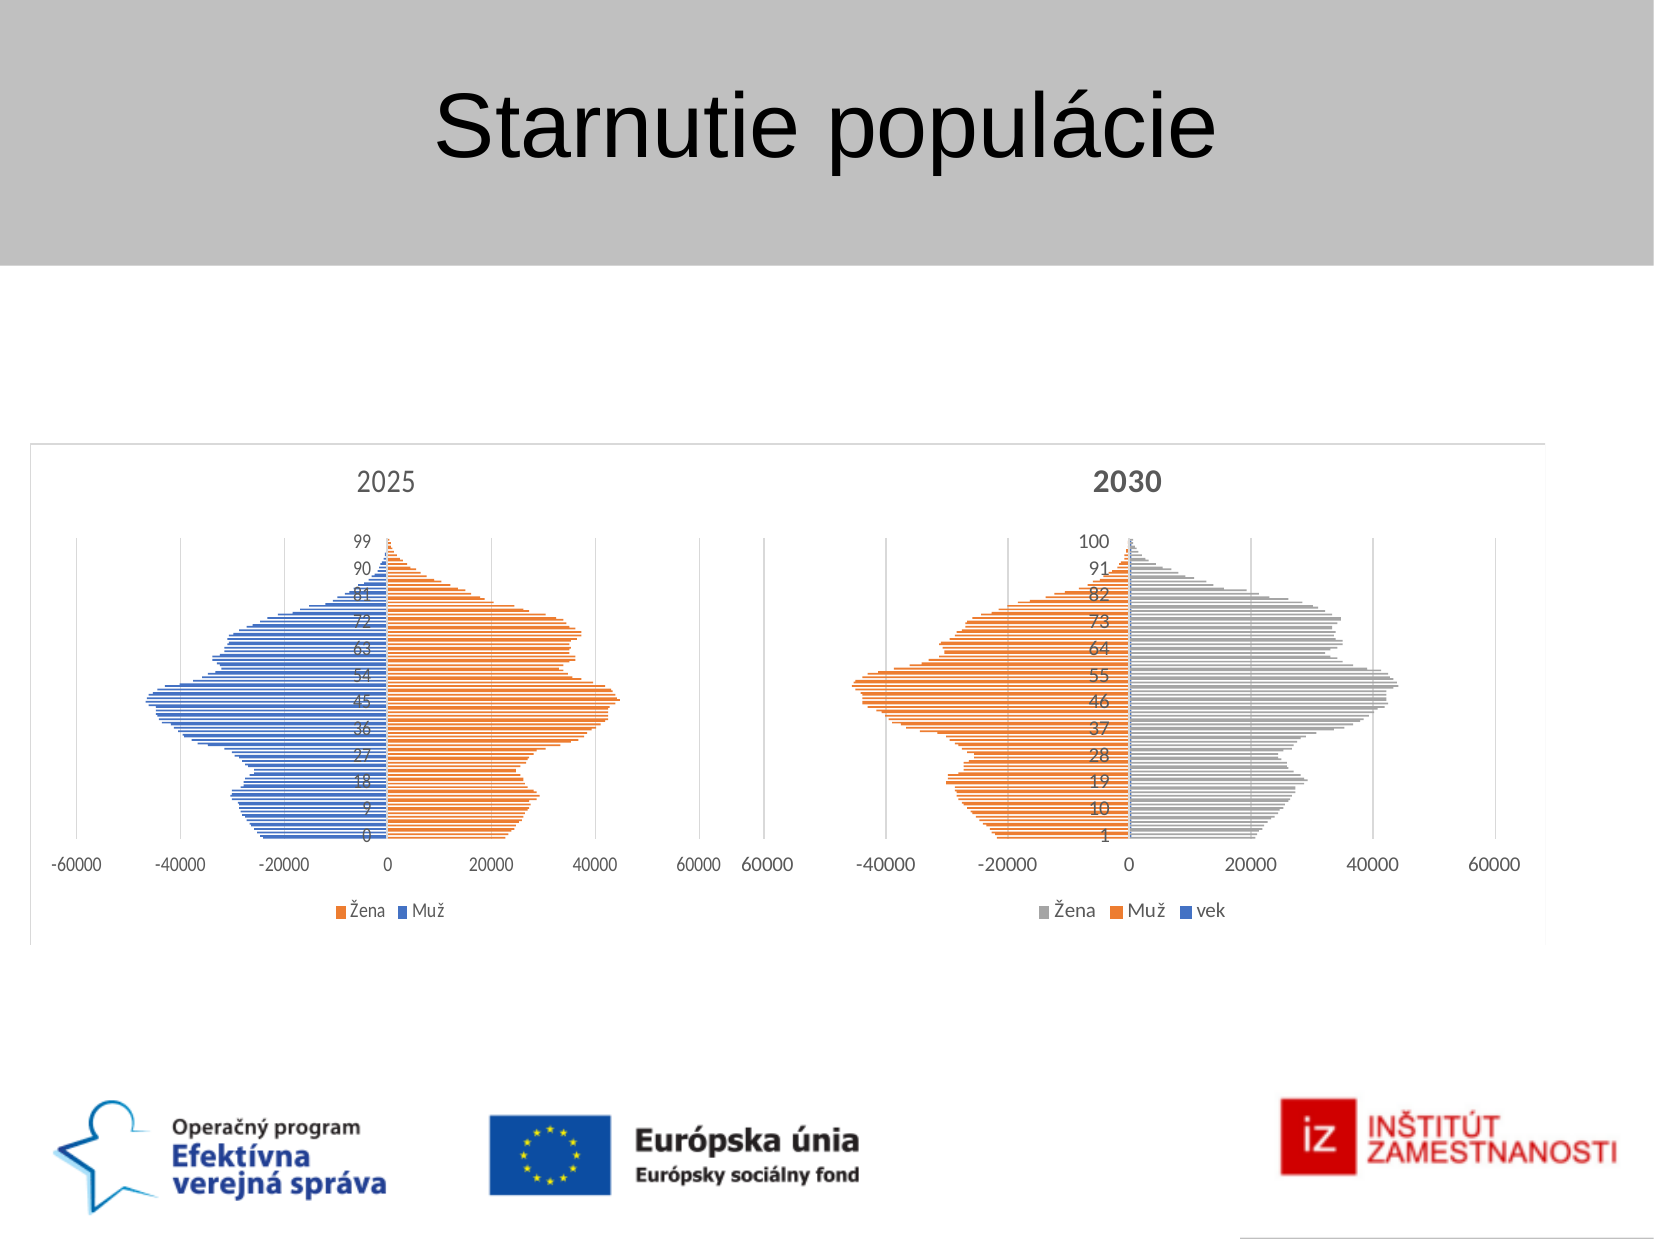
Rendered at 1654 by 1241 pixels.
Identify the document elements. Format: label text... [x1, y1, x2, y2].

picture [1240, 1033, 1654, 1241]
title Starnutie populácie [88, 29, 1565, 237]
picture [29, 442, 1546, 945]
picture [29, 1062, 886, 1241]
